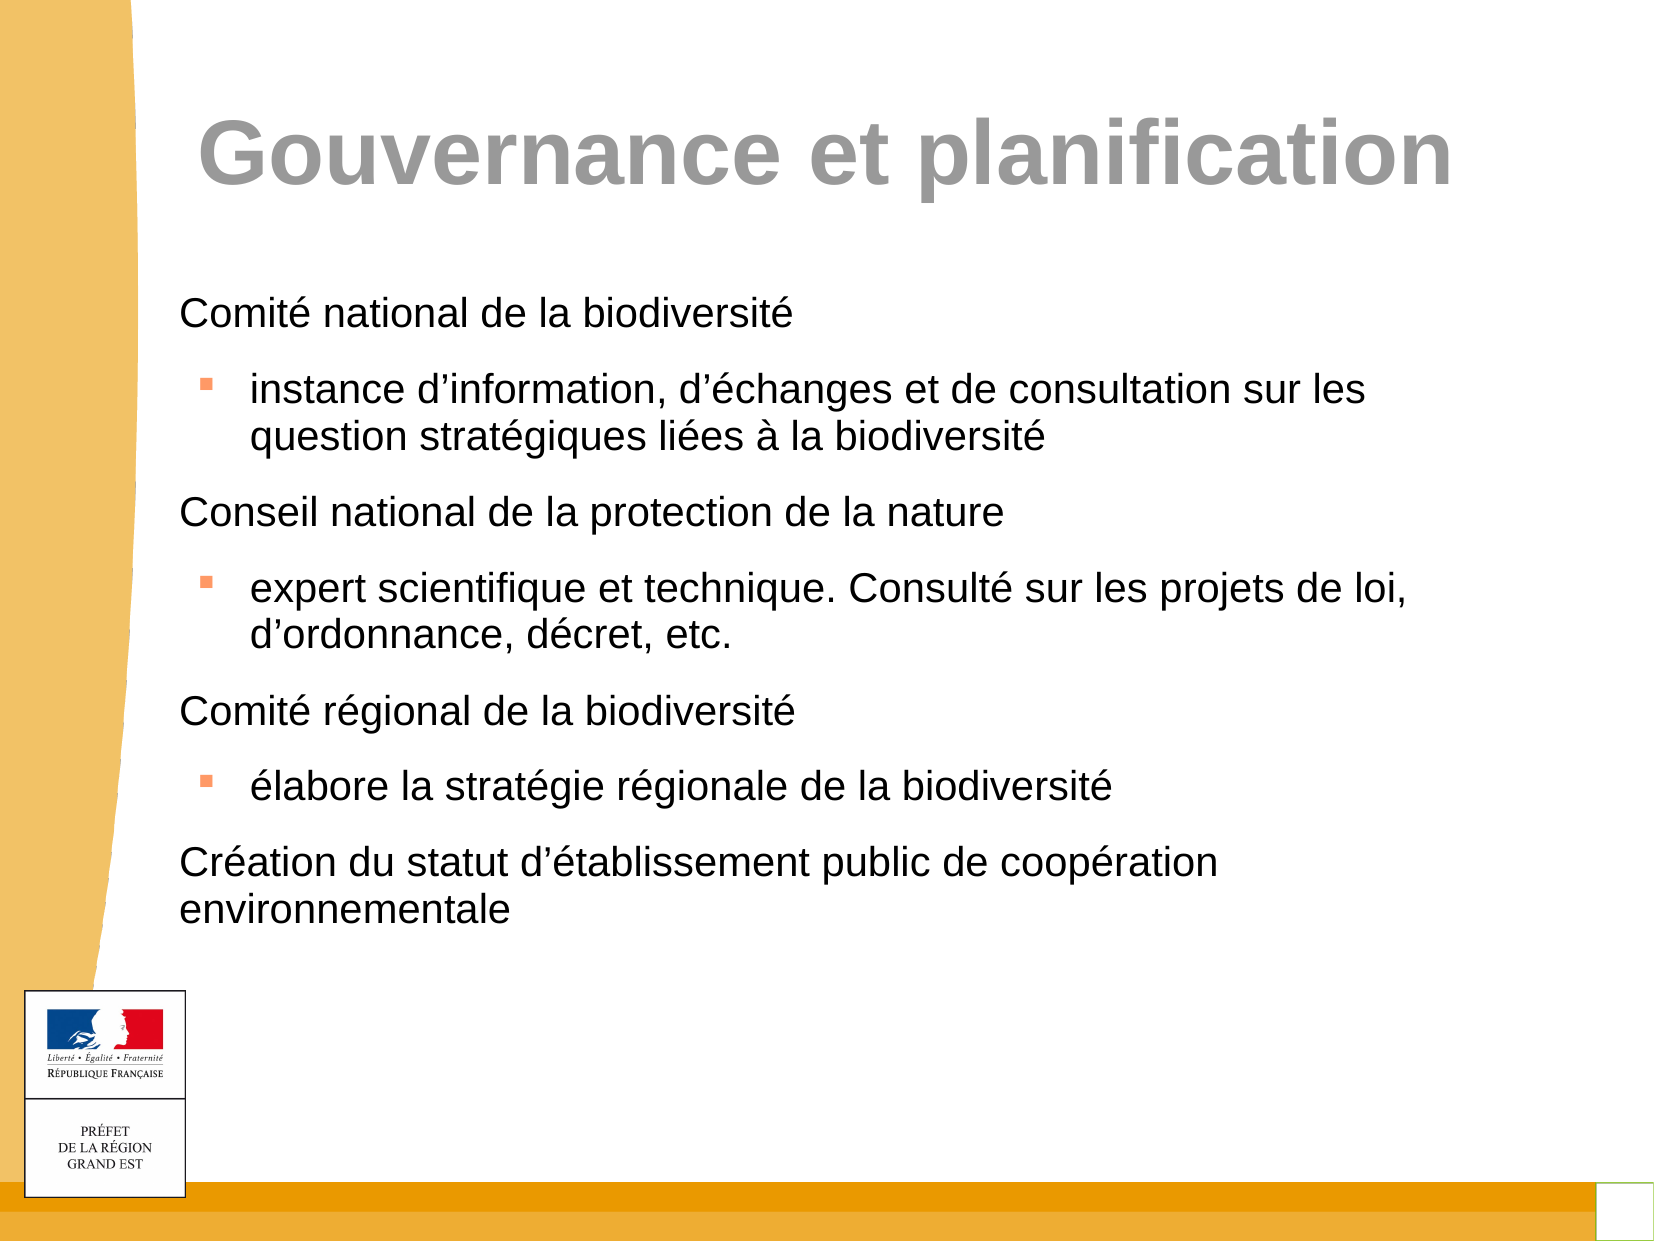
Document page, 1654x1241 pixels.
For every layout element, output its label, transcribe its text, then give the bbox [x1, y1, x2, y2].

list Comité national de la biodiversité instance d’information, d’échanges et de consultation sur les question stratégiques liées à la biodiversité Conseil national de la protection de la nature expert scientifique et technique. Consulté sur les projets de loi, d’ordonnance, décret, etc. Comité régional de la biodiversité élabore la stratégie régionale de la biodiversité Création du statut d’établissement public de coopération environnementale [179, 290, 1509, 1010]
title Gouvernance et planification [82, 49, 1571, 257]
picture [0, 0, 1654, 1241]
